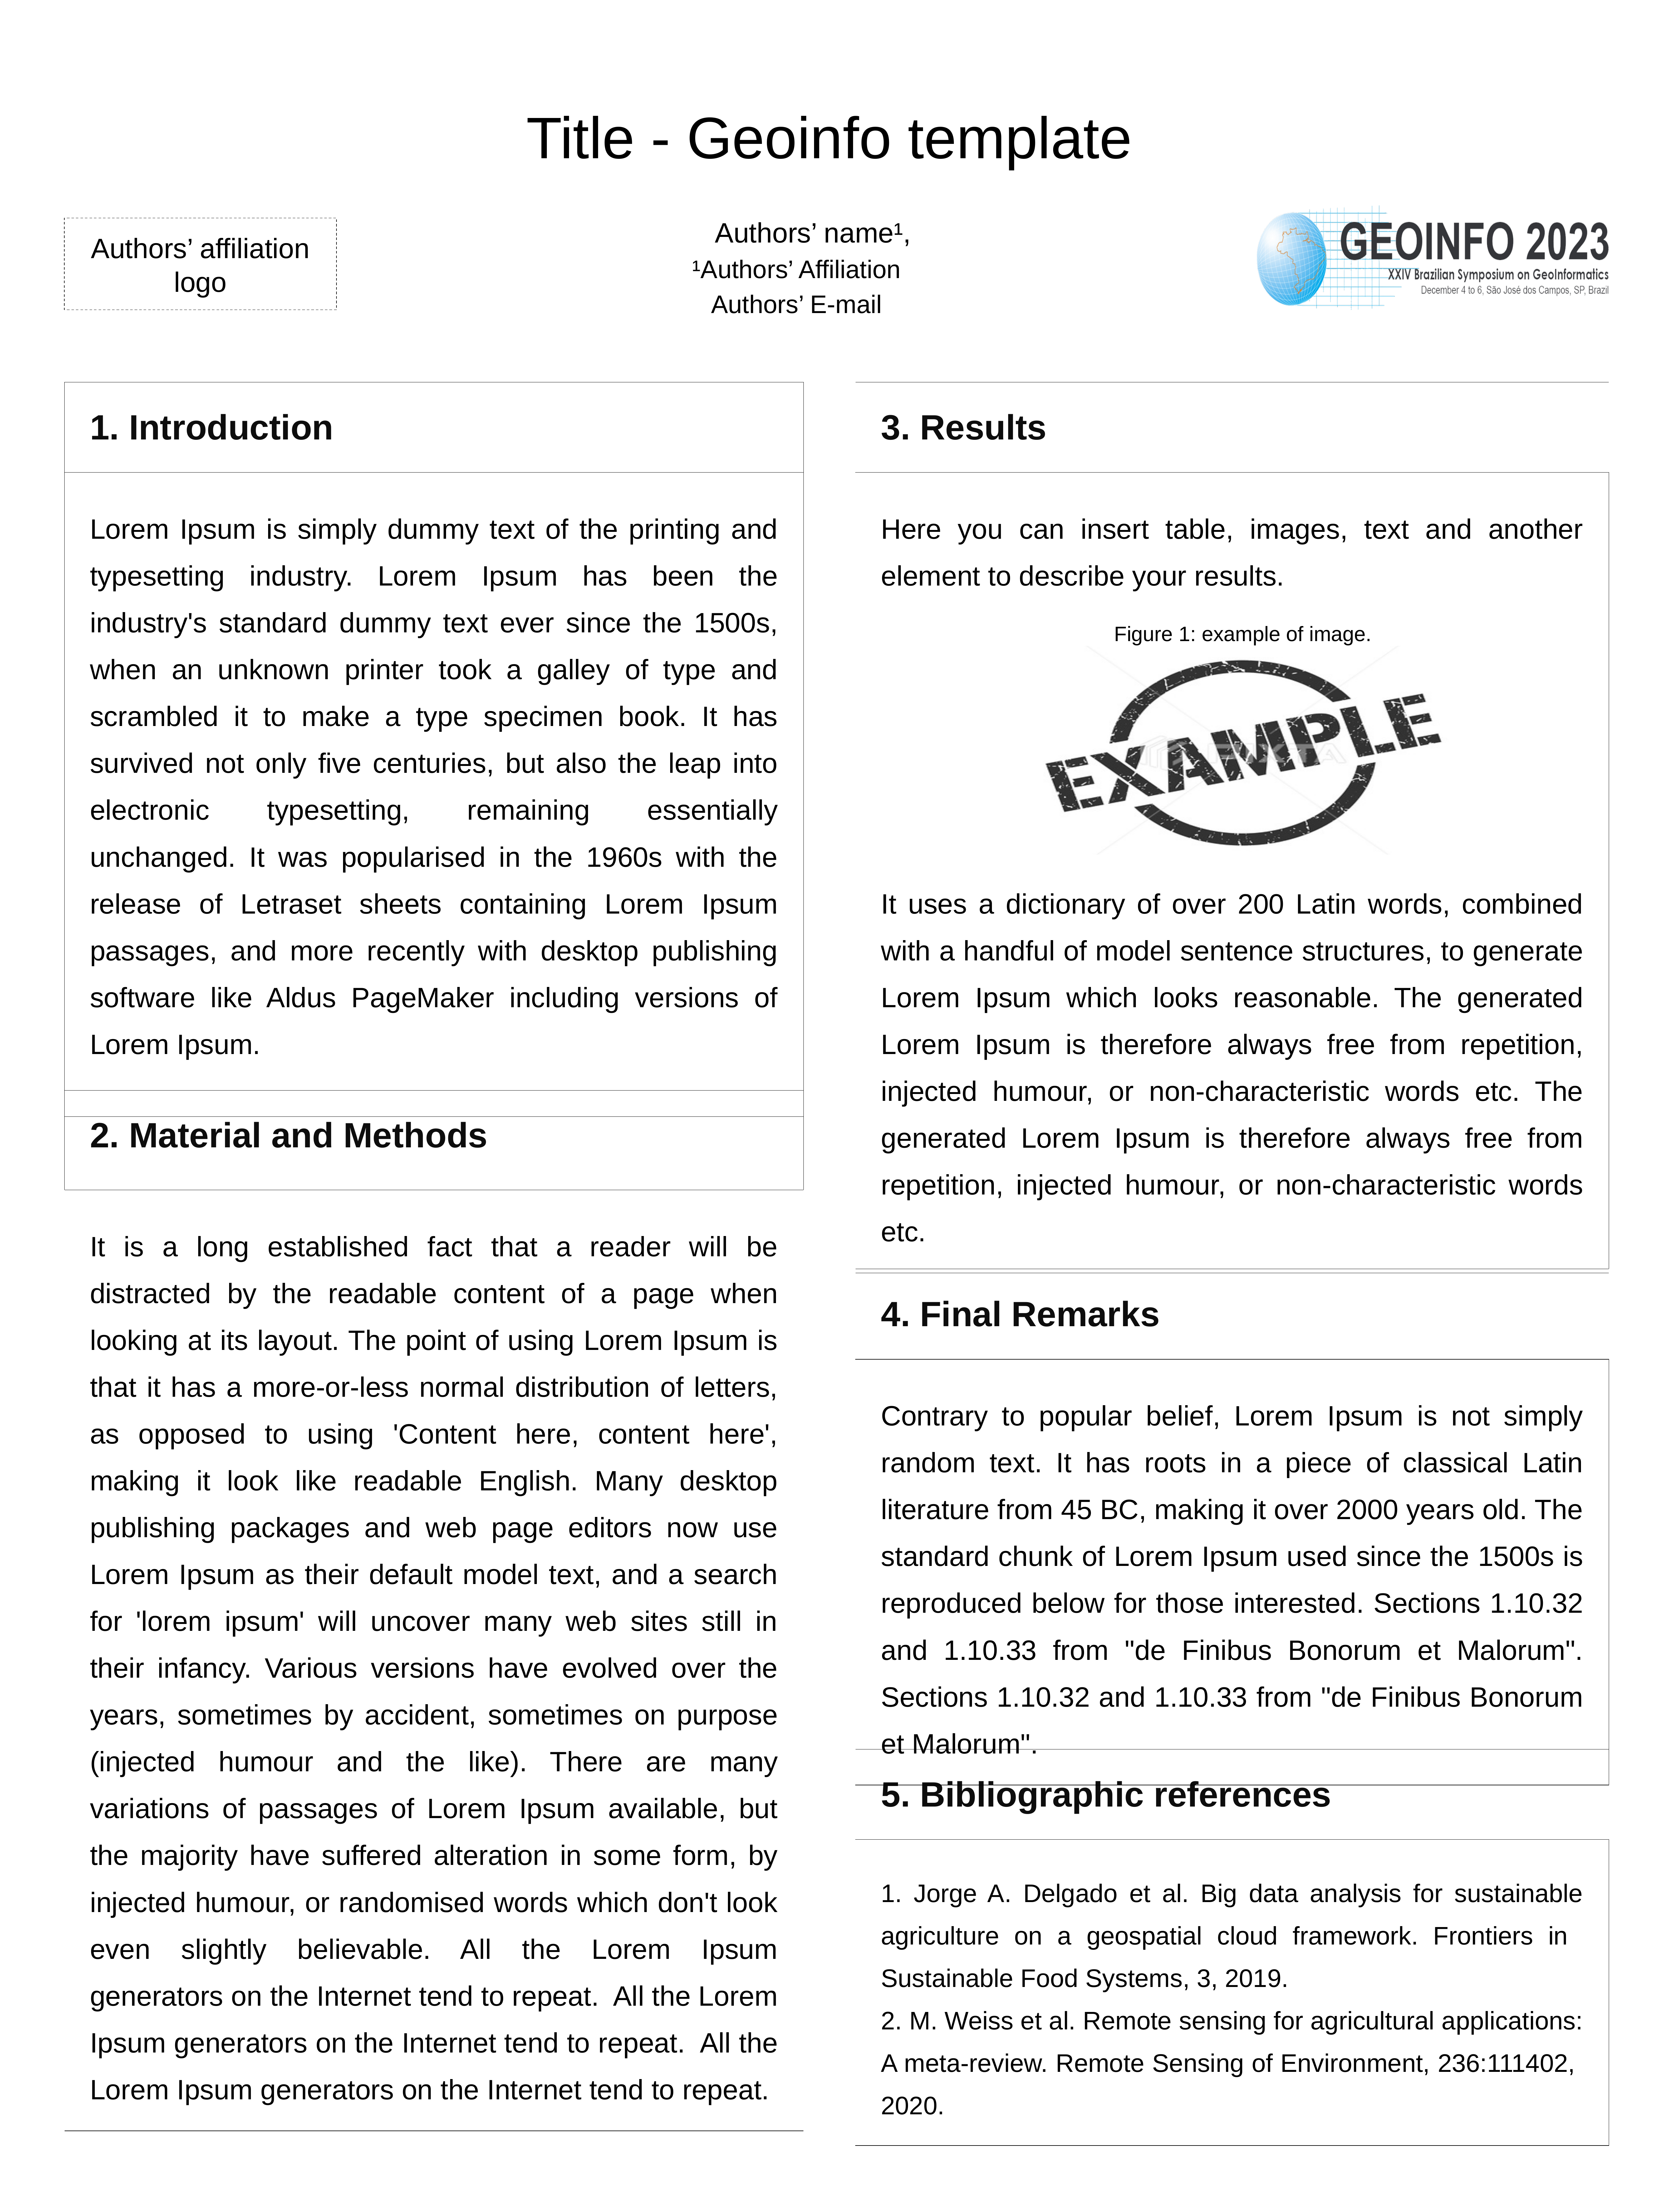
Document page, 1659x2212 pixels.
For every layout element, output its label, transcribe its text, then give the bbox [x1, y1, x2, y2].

table_cell Here you can insert table, images, text and another element to describe your results. It uses a dictionary of over 200 Latin words, combined with a handful of model sentence structures, to generate Lorem Ipsum which looks reasonable. The generated Lorem Ipsum is therefore always free from repetition, injected humour, or non-characteristic words etc. The generated Lorem Ipsum is therefore always free from repetition, injected humour, or non-characteristic words etc. [856, 473, 1609, 1269]
table_header 5. Bibliographic references [927, 1786, 937, 1792]
picture [1257, 205, 1609, 310]
table_cell Contrary to popular belief, Lorem Ipsum is not simply random text. It has roots in a piece of classical Latin literature from 45 BC, making it over 2000 years old. The standard chunk of Lorem Ipsum used since the 1500s is reproduced below for those interested. Sections 1.10.32 and 1.10.33 from "de Finibus Bonorum et Malorum". Sections 1.10.32 and 1.10.33 from "de Finibus Bonorum et Malorum". [856, 1360, 1609, 1785]
table_header 5. Bibliographic references [856, 1785, 1609, 1839]
table_header 3. Results [856, 382, 1609, 472]
table_cell 1. Jorge A. Delgado et al. Big data analysis for sustainable agriculture on a geospatial cloud framework. Frontiers in Sustainable Food Systems, 3, 2019. 2. M. Weiss et al. Remote sensing for agricultural applications: A meta-review. Remote Sensing of Environment, 236:111402, 2020. [856, 1840, 1609, 2145]
picture [1011, 646, 1475, 855]
table_header 5. Bibliographic references [927, 1796, 939, 1803]
table_cell Lorem Ipsum is simply dummy text of the printing and typesetting industry. Lorem Ipsum has been the industry's standard dummy text ever since the 1500s, when an unknown printer took a galley of type and scrambled it to make a type specimen book. It has survived not only five centuries, but also the leap into electronic typesetting, remaining essentially unchanged. It was popularised in the 1960s with the release of Letraset sheets containing Lorem Ipsum passages, and more recently with desktop publishing software like Aldus PageMaker including versions of Lorem Ipsum. [65, 473, 803, 1090]
table_header 1. Introduction [65, 382, 803, 472]
text_box Authors’ name¹, ¹Authors’ Affiliation Authors’ E-mail [336, 196, 1257, 331]
text_box Figure 1: example of image. [1009, 607, 1477, 646]
table_header 2. Material and Methods [65, 1091, 803, 1190]
table_header 4. Final Remarks [856, 1269, 1609, 1359]
table_cell It is a long established fact that a reader will be distracted by the readable content of a page when looking at its layout. The point of using Lorem Ipsum is that it has a more-or-less normal distribution of letters, as opposed to using 'Content here, content here', making it look like readable English. Many desktop publishing packages and web page editors now use Lorem Ipsum as their default model text, and a search for 'lorem ipsum' will uncover many web sites still in their infancy. Various versions have evolved over the years, sometimes by accident, sometimes on purpose (injected humour and the like). There are many variations of passages of Lorem Ipsum available, but the majority have suffered alteration in some form, by injected humour, or randomised words which don't look even slightly believable. All the Lorem Ipsum generators on the Internet tend to repeat. All the Lorem Ipsum generators on the Internet tend to repeat. All the Lorem Ipsum generators on the Internet tend to repeat. [65, 1190, 803, 2131]
text_box Title - Geoinfo template [64, 50, 1595, 185]
table_header 5. Bibliographic references [962, 1791, 970, 1804]
text_box Authors’ affiliation logo [64, 218, 336, 310]
